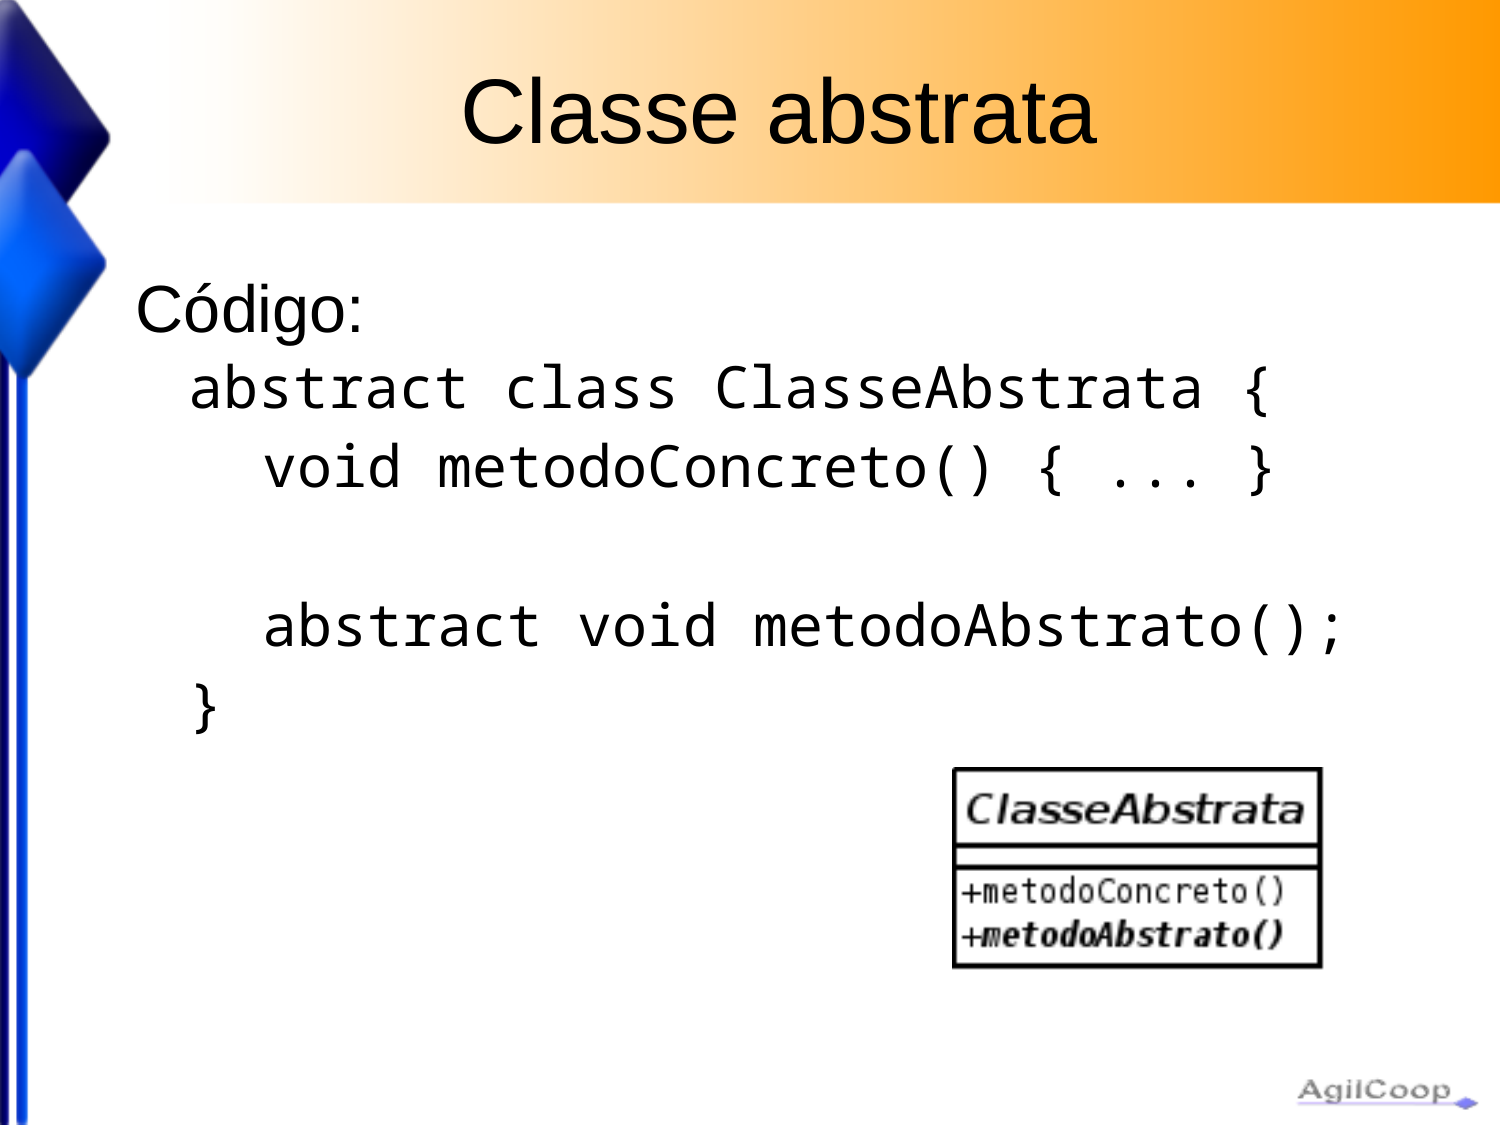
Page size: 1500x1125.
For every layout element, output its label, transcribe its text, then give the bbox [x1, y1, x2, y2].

title Classe abstrata [82, 15, 1477, 208]
list Código: abstract class ClasseAbstrata { void metodoConcreto() { ... } abstract void metodoAbstrato(); } [118, 271, 1447, 1108]
picture [0, 0, 1500, 1125]
